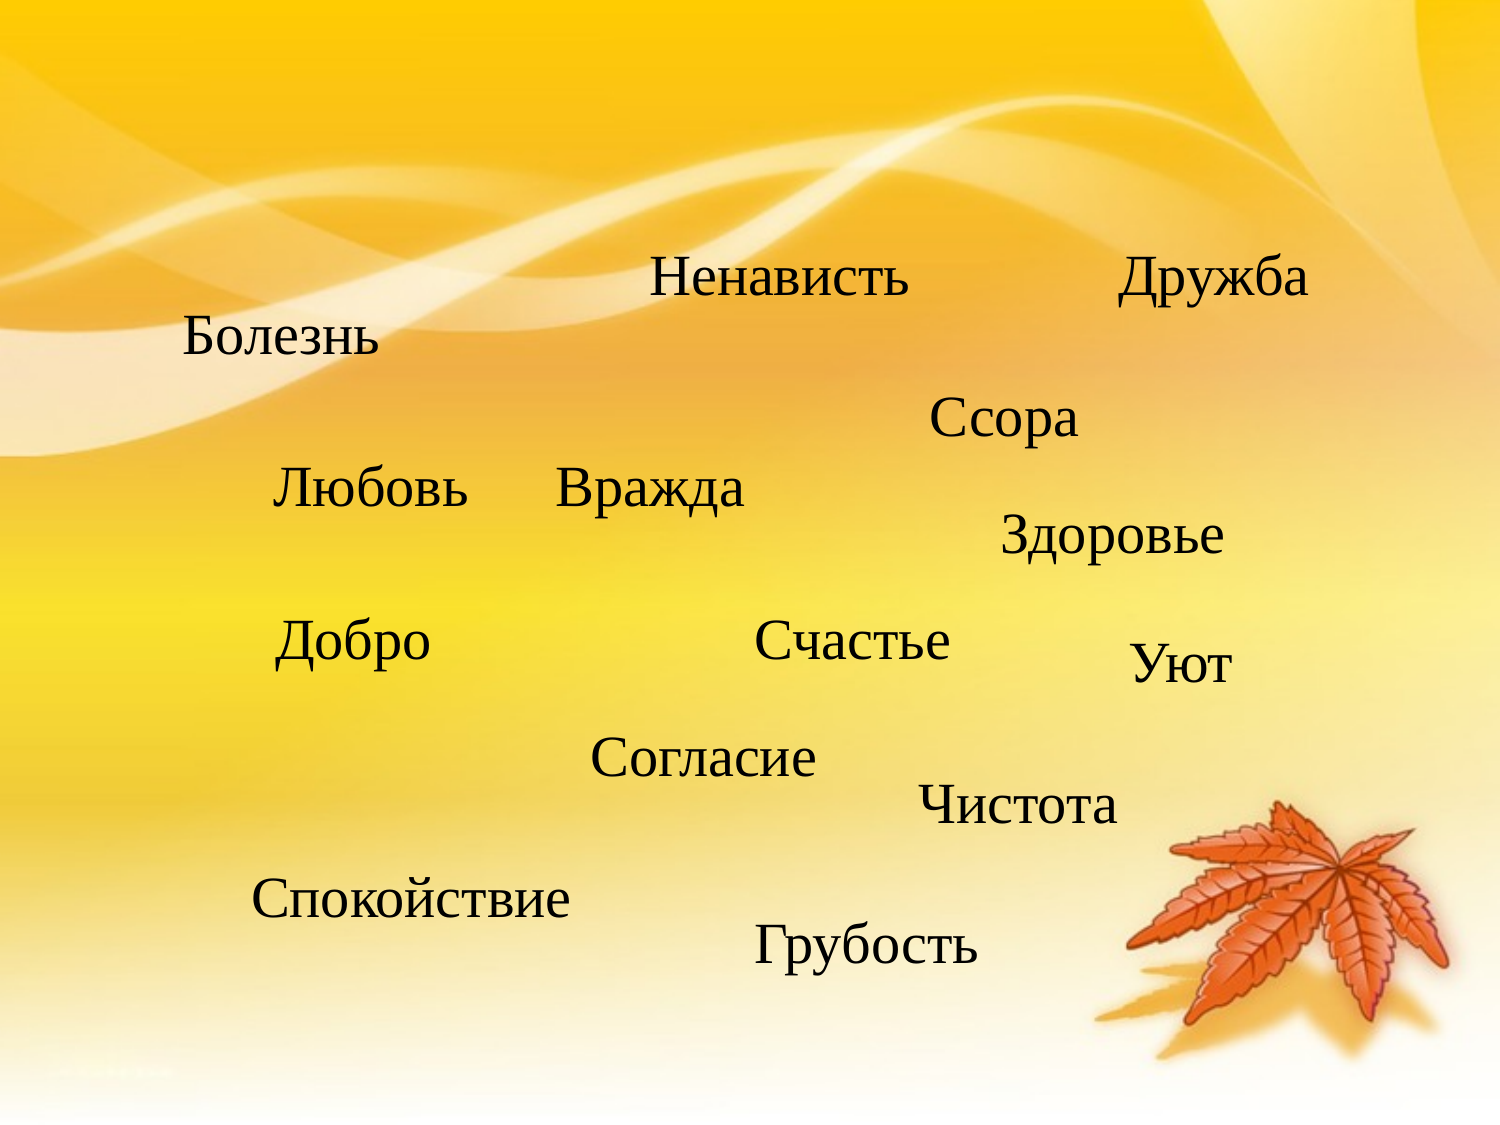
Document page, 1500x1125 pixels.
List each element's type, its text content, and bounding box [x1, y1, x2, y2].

text_box Уют [1113, 609, 1249, 702]
text_box Болезнь [167, 281, 396, 374]
text_box Спокойствие [236, 843, 587, 937]
text_box Ссора [914, 363, 1095, 456]
text_box Чистота [903, 749, 1134, 843]
text_box Дружба [1103, 222, 1325, 316]
text_box Ненависть [634, 222, 926, 316]
text_box Вражда [540, 433, 761, 527]
text_box Добро [260, 585, 448, 679]
text_box Грубость [739, 890, 995, 984]
text_box Здоровье [985, 480, 1241, 573]
picture [0, 0, 1500, 1125]
text_box Согласие [575, 703, 833, 796]
text_box Любовь [258, 433, 485, 527]
text_box Счастье [739, 585, 967, 679]
